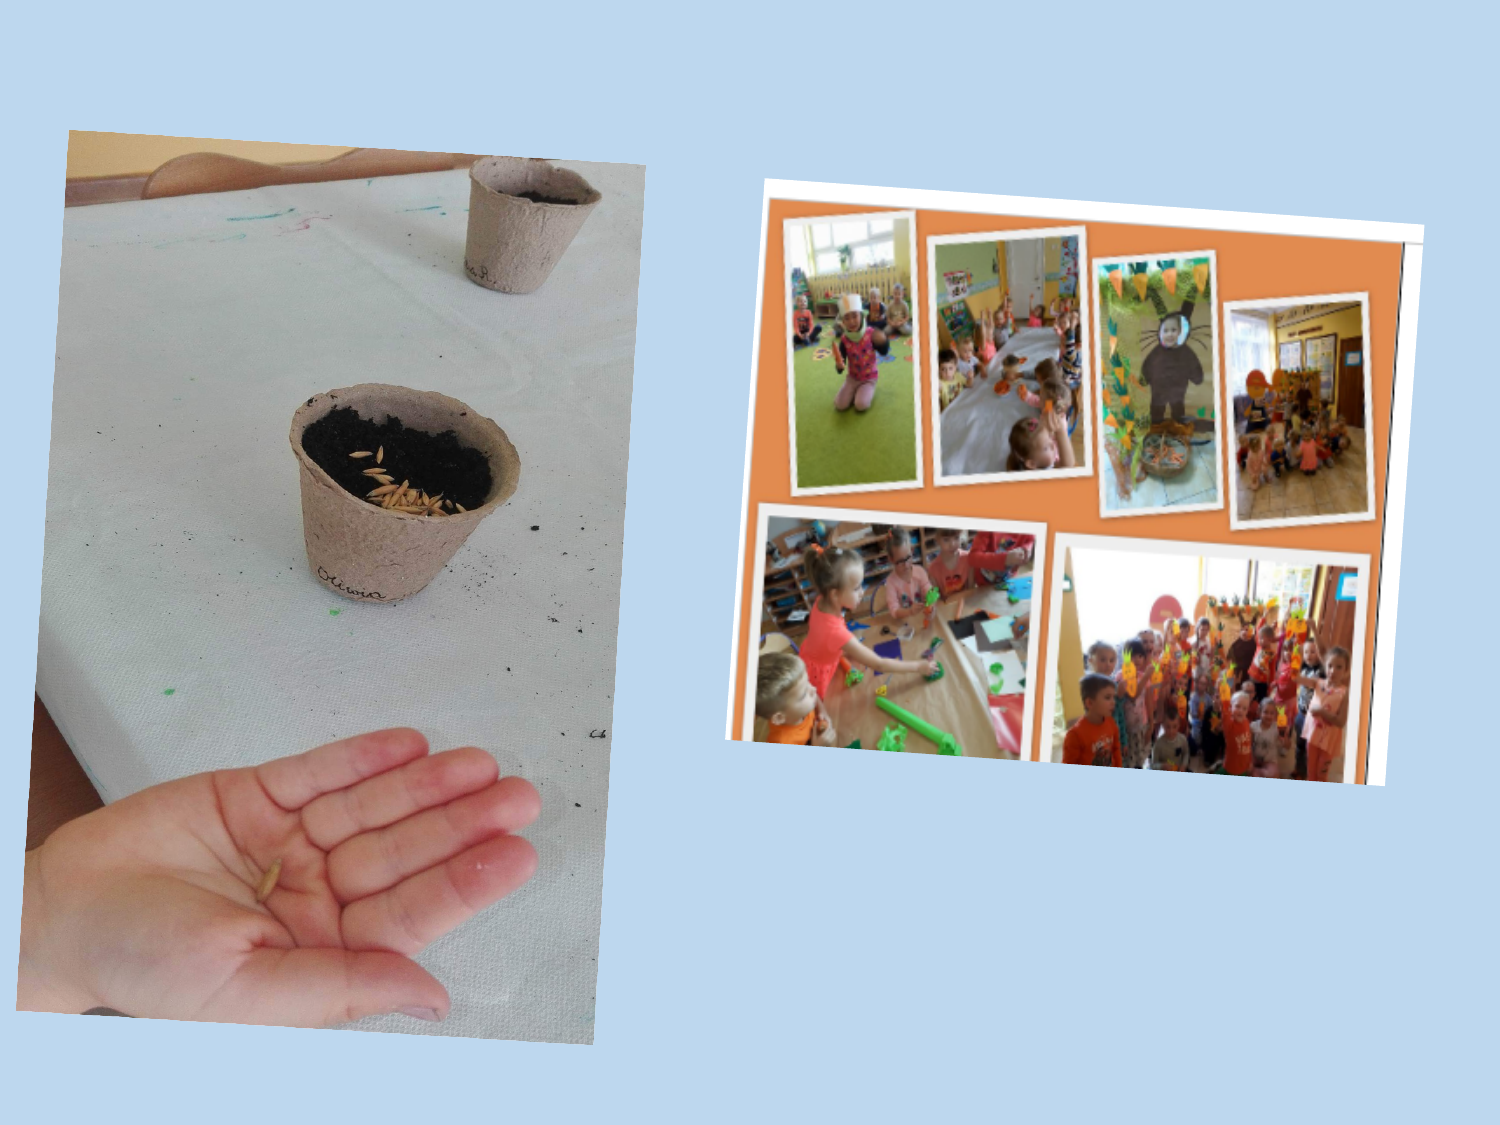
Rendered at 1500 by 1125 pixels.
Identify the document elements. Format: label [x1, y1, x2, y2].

picture [15, 129, 646, 1045]
picture [725, 178, 1425, 787]
